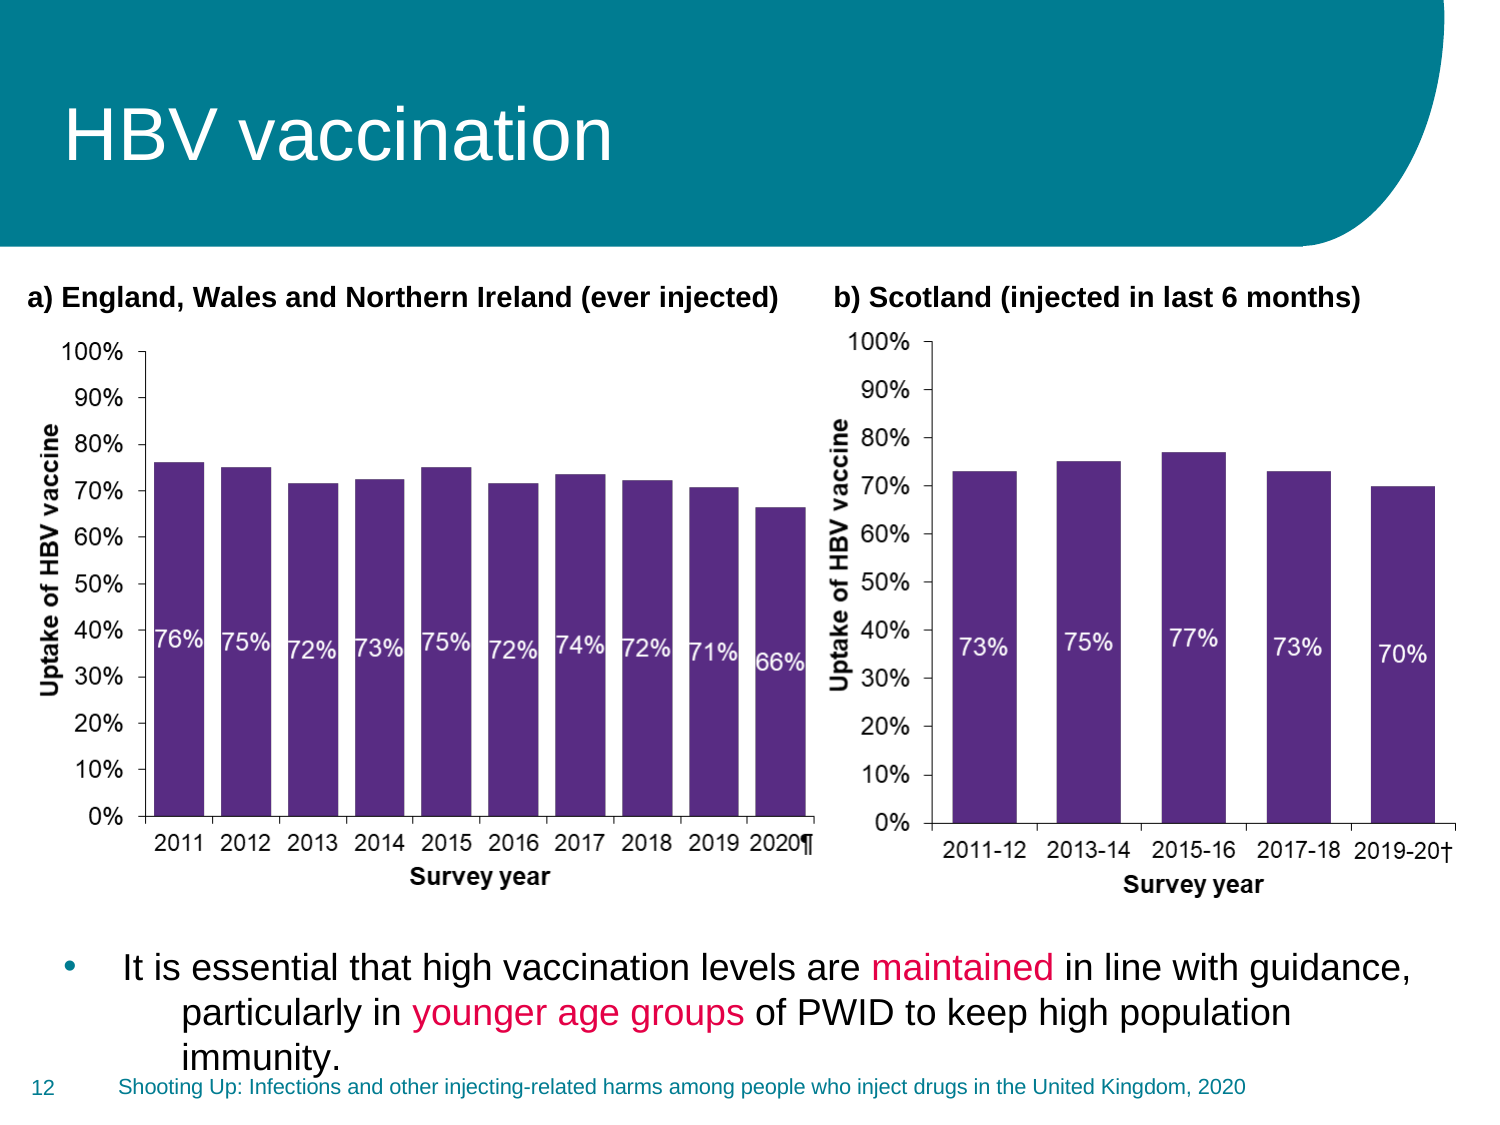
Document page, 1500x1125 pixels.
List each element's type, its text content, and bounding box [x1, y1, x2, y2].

text_box It is essential that high vaccination levels are maintained in line with guidance, particularly in younger age groups of PWID to keep high population immunity. [52, 937, 1442, 1040]
picture [32, 319, 822, 904]
text_box HBV vaccination [53, 80, 1350, 182]
text_box Shooting Up: Infections and other injecting-related harms among people who inject drugs in the United Kingdom, 2020 [103, 1056, 1335, 1116]
picture [824, 319, 1468, 904]
text_box [16, 1056, 90, 1117]
text_box b) Scotland (injected in last 6 months) [822, 273, 1373, 319]
text_box a) England, Wales and Northern Ireland (ever injected) [16, 273, 792, 319]
